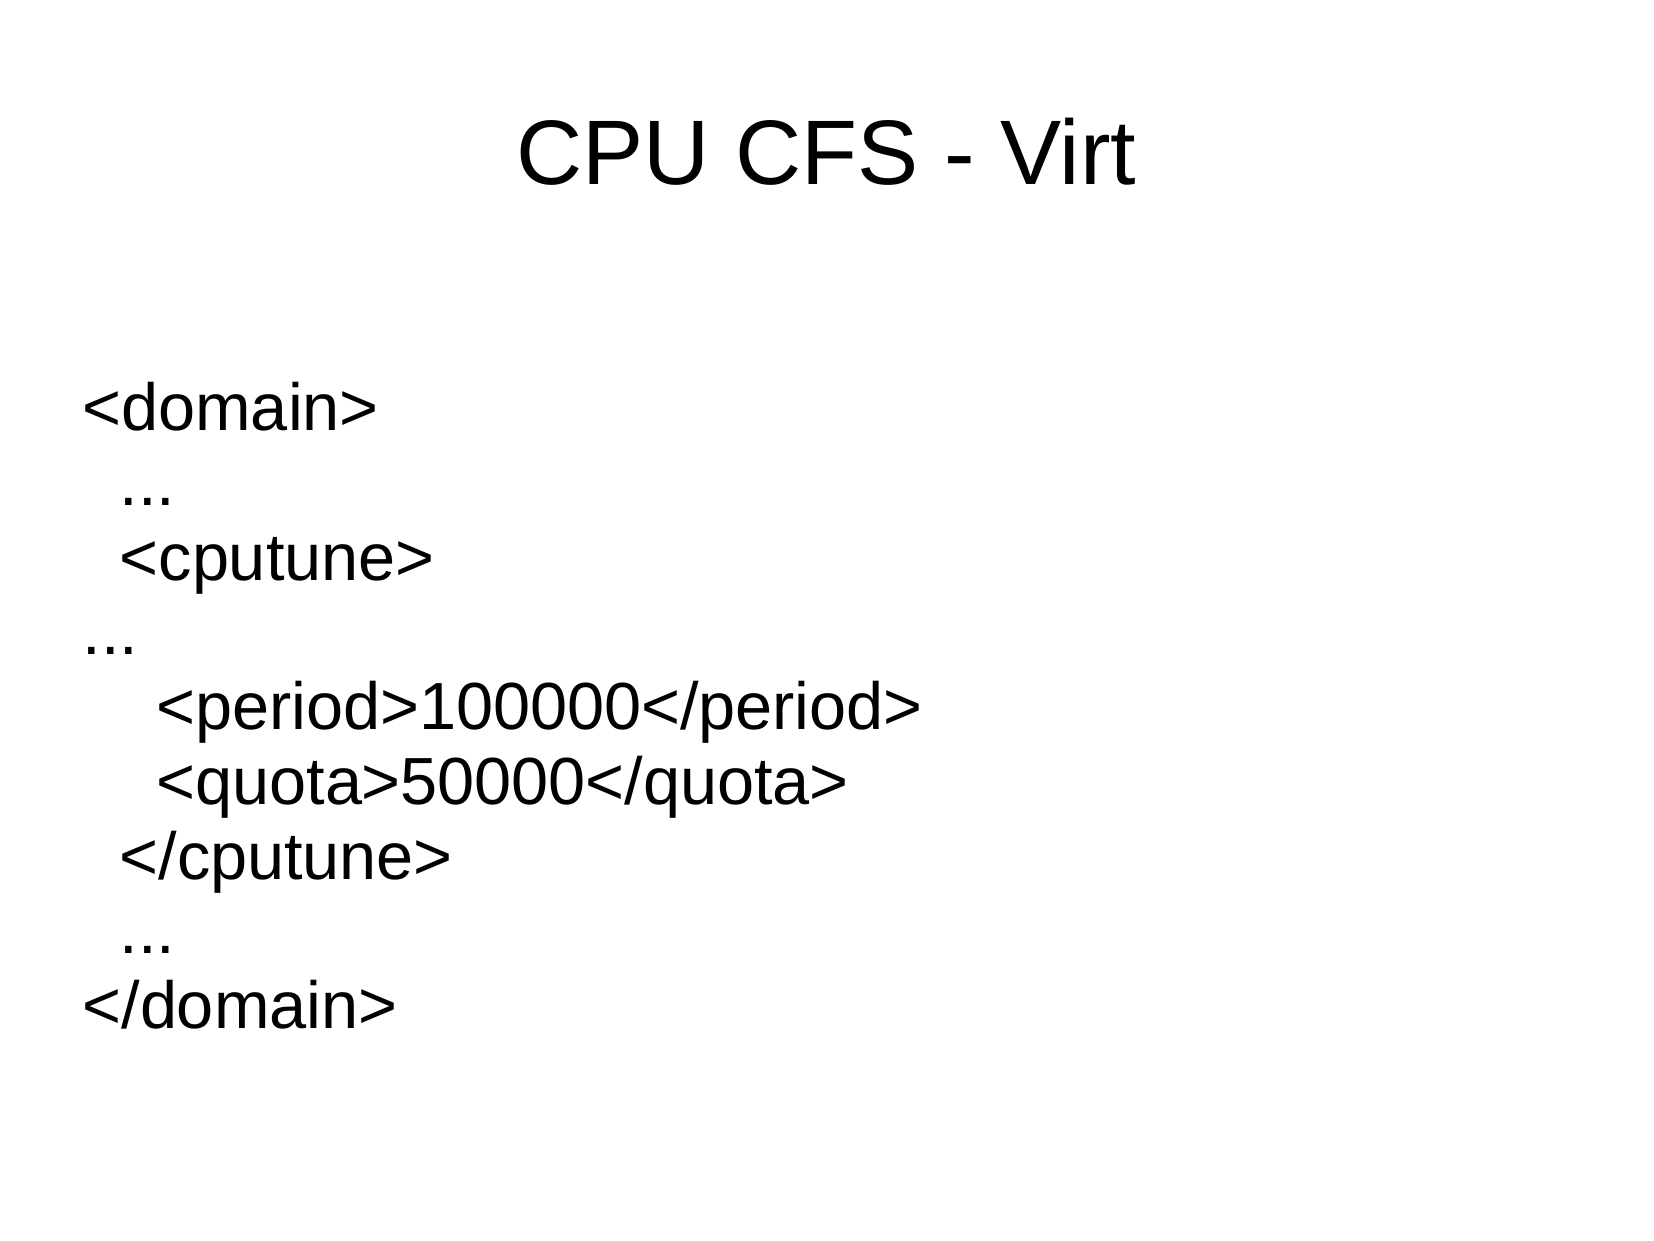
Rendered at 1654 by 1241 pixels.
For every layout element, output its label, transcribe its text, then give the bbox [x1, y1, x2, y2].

subtitle <domain> ... <cputune> ... <period>100000</period> <quota>50000</quota> </cputune> ... </domain> [82, 226, 1571, 1187]
title CPU CFS - Virt [82, 49, 1571, 226]
